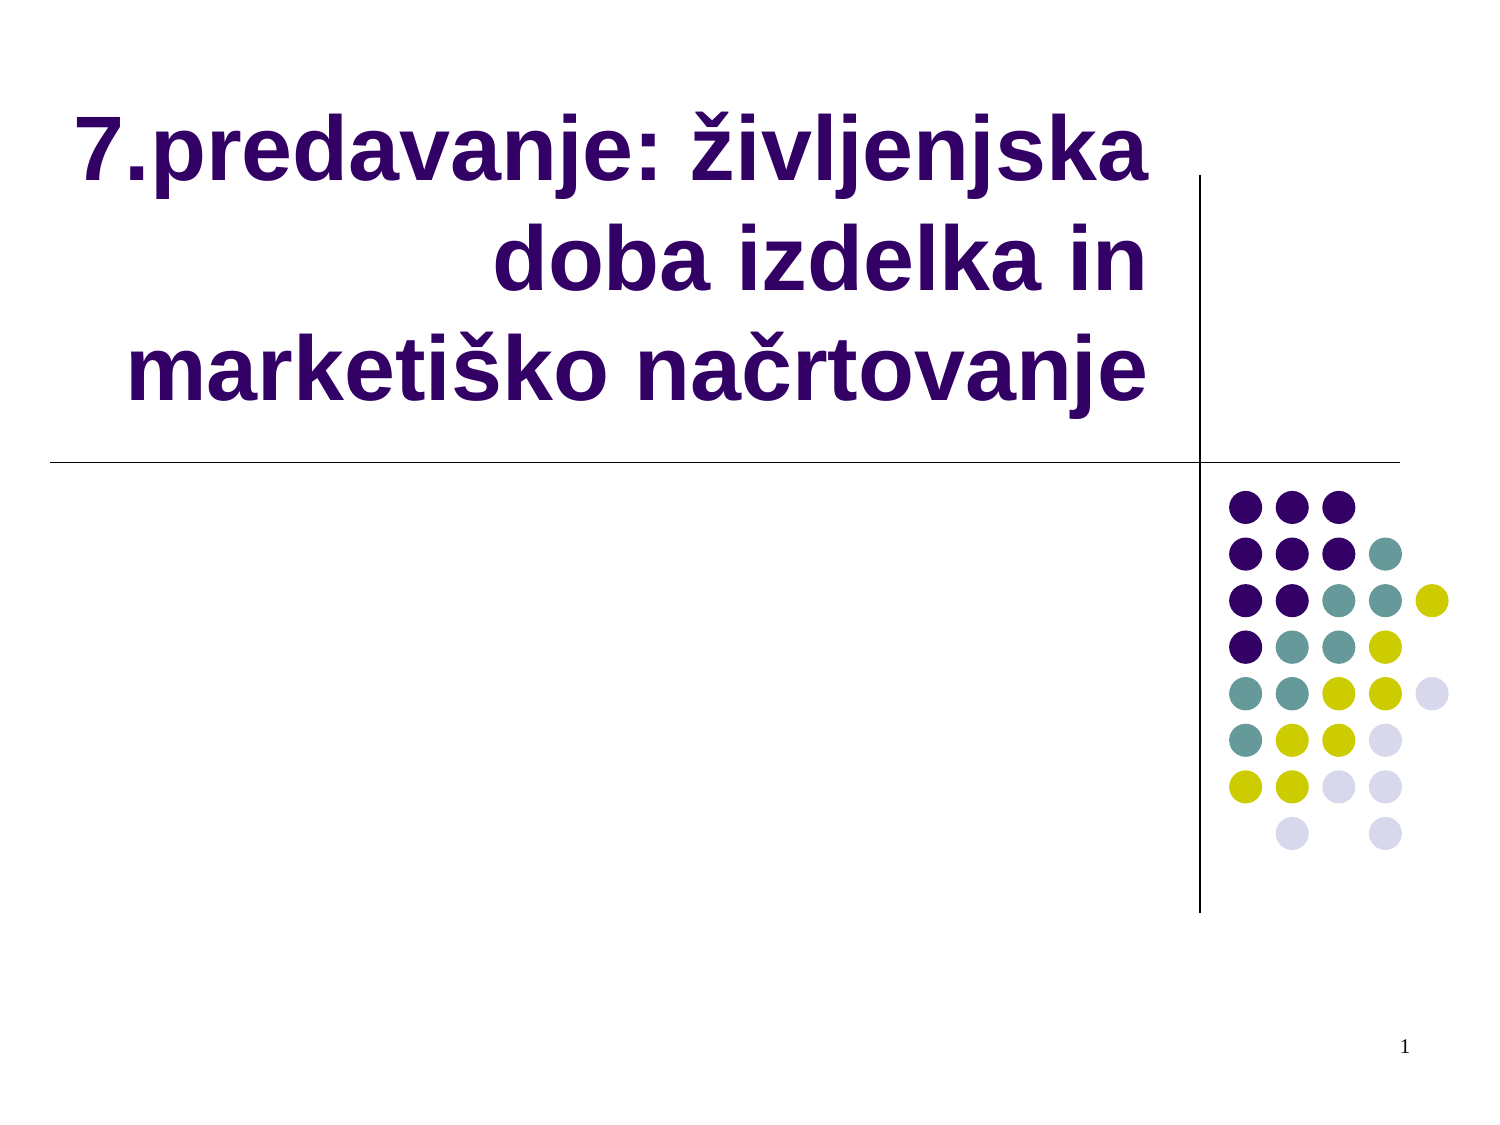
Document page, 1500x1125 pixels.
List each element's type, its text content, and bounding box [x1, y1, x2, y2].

title 7.predavanje: življenjska doba izdelka in marketiško načrtovanje [51, 76, 1165, 427]
